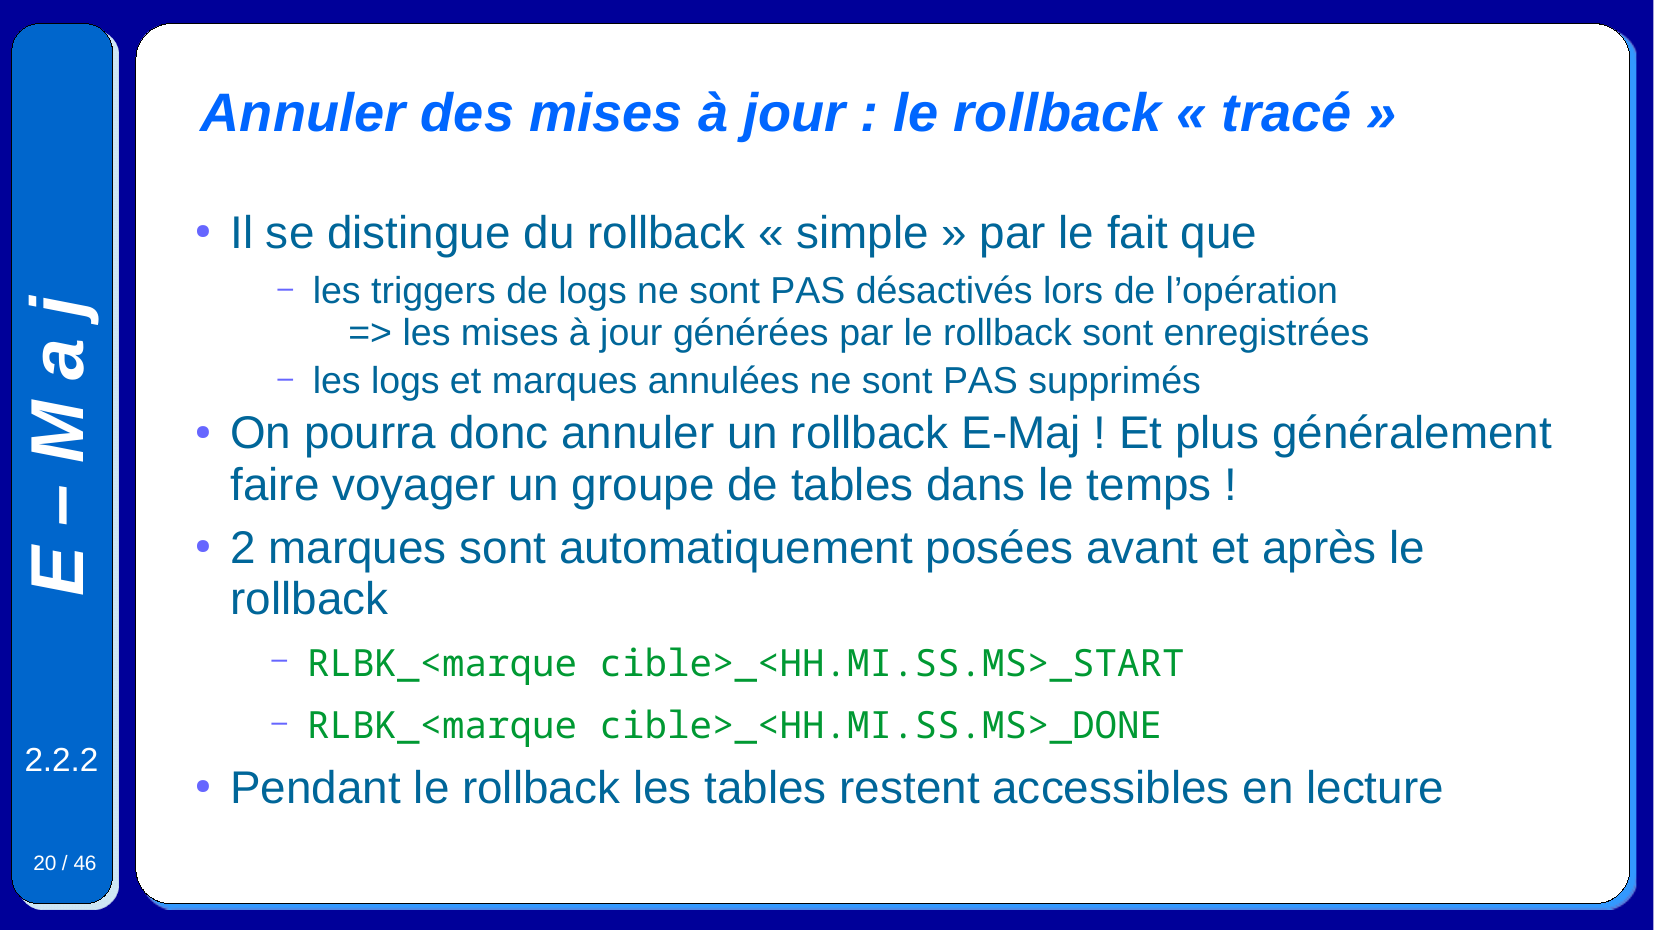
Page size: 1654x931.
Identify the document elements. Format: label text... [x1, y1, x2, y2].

list Il se distingue du rollback « simple » par le fait que les triggers de logs ne sont PAS désactivés lors de l’opération => les mises à jour générées par le rollback sont enregistrées les logs et marques annulées ne sont PAS supprimés On pourra donc annuler un rollback E-Maj ! Et plus généralement faire voyager un groupe de tables dans le temps ! 2 marques sont automatiquement posées avant et après le rollback RLBK_<marque cible>_<HH.MI.SS.MS>_START RLBK_<marque cible>_<HH.MI.SS.MS>_DONE Pendant le rollback les tables restent accessibles en lecture [177, 206, 1587, 827]
title Annuler des mises à jour : le rollback « tracé » [200, 34, 1575, 191]
